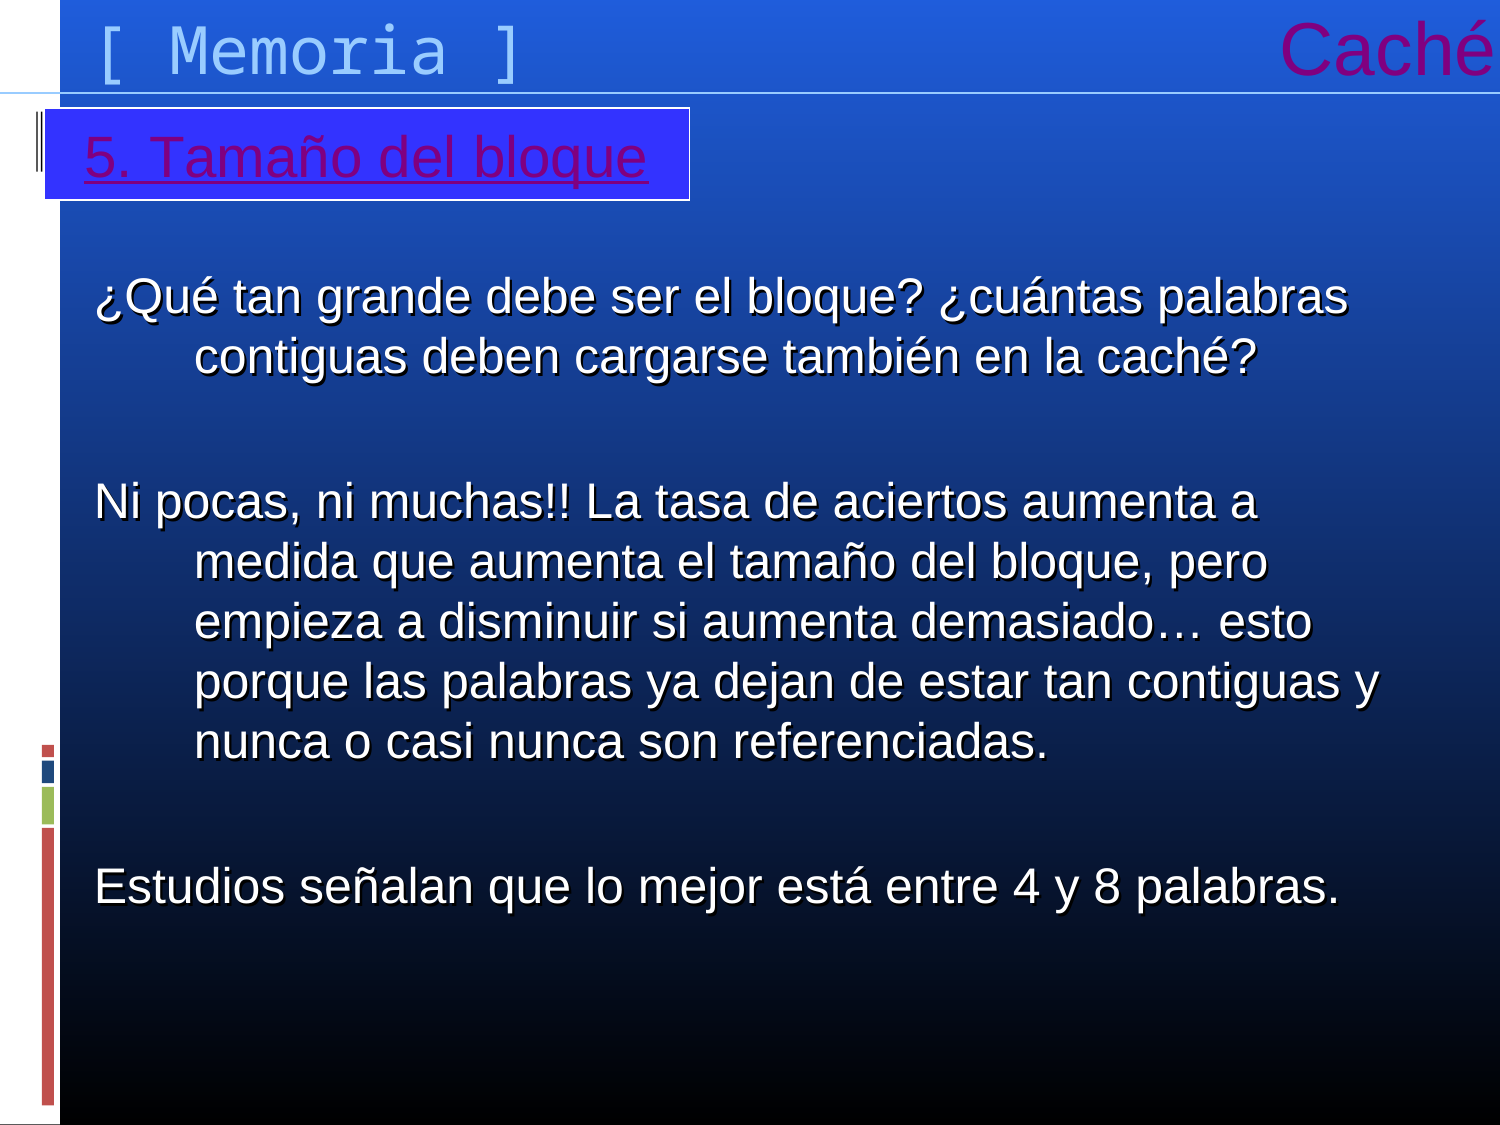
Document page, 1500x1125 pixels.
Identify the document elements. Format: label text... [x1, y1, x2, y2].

text_box ¿Qué tan grande debe ser el bloque? ¿cuántas palabras contiguas deben cargarse también en la caché? Ni pocas, ni muchas!! La tasa de aciertos aumenta a medida que aumenta el tamaño del bloque, pero empieza a disminuir si aumenta demasiado… esto porque las palabras ya dejan de estar tan contiguas y nunca o casi nunca son referenciadas. Estudios señalan que lo mejor está entre 4 y 8 palabras. [79, 256, 1421, 1034]
text_box 5. Tamaño del bloque [43, 108, 690, 200]
title [ Memoria ] [0, 0, 663, 92]
text_box Caché [388, 0, 1497, 91]
